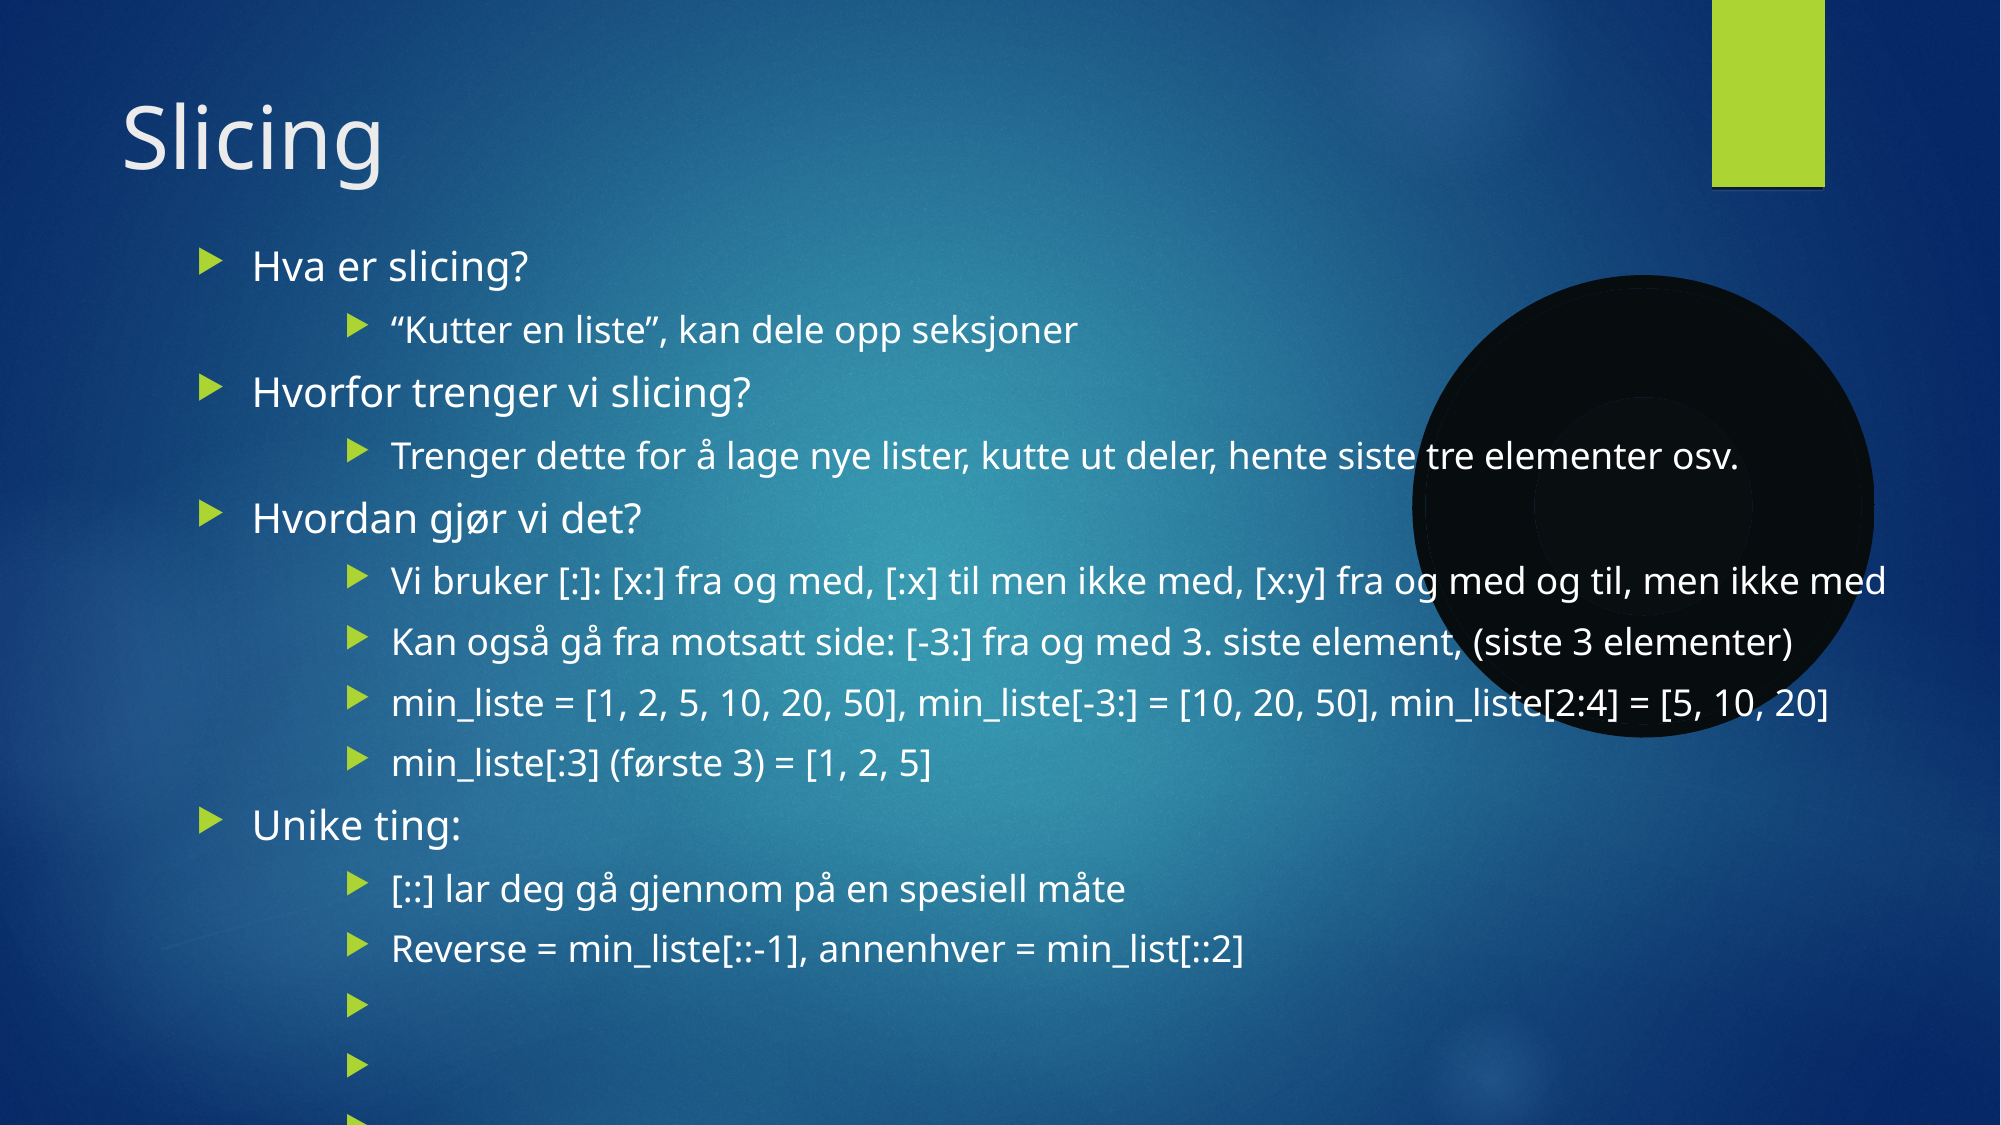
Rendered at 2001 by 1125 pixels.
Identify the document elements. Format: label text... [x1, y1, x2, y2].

title Slicing [106, 74, 1649, 305]
list Hva er slicing? “Kutter en liste”, kan dele opp seksjoner Hvorfor trenger vi slicing? Trenger dette for å lage nye lister, kutte ut deler, hente siste tre elementer osv. Hvordan gjør vi det? Vi bruker [:]: [x:] fra og med, [:x] til men ikke med, [x:y] fra og med og til, men ikke med Kan også gå fra motsatt side: [-3:] fra og med 3. siste element, (siste 3 elementer) min_liste = [1, 2, 5, 10, 20, 50], min_liste[-3:] = [10, 20, 50], min_liste[2:4] = [5, 10, 20] min_liste[:3] (første 3) = [1, 2, 5] Unike ting: [::] lar deg gå gjennom på en spesiell måte Reverse = min_liste[::-1], annenhver = min_list[::2] [181, 238, 1908, 1025]
